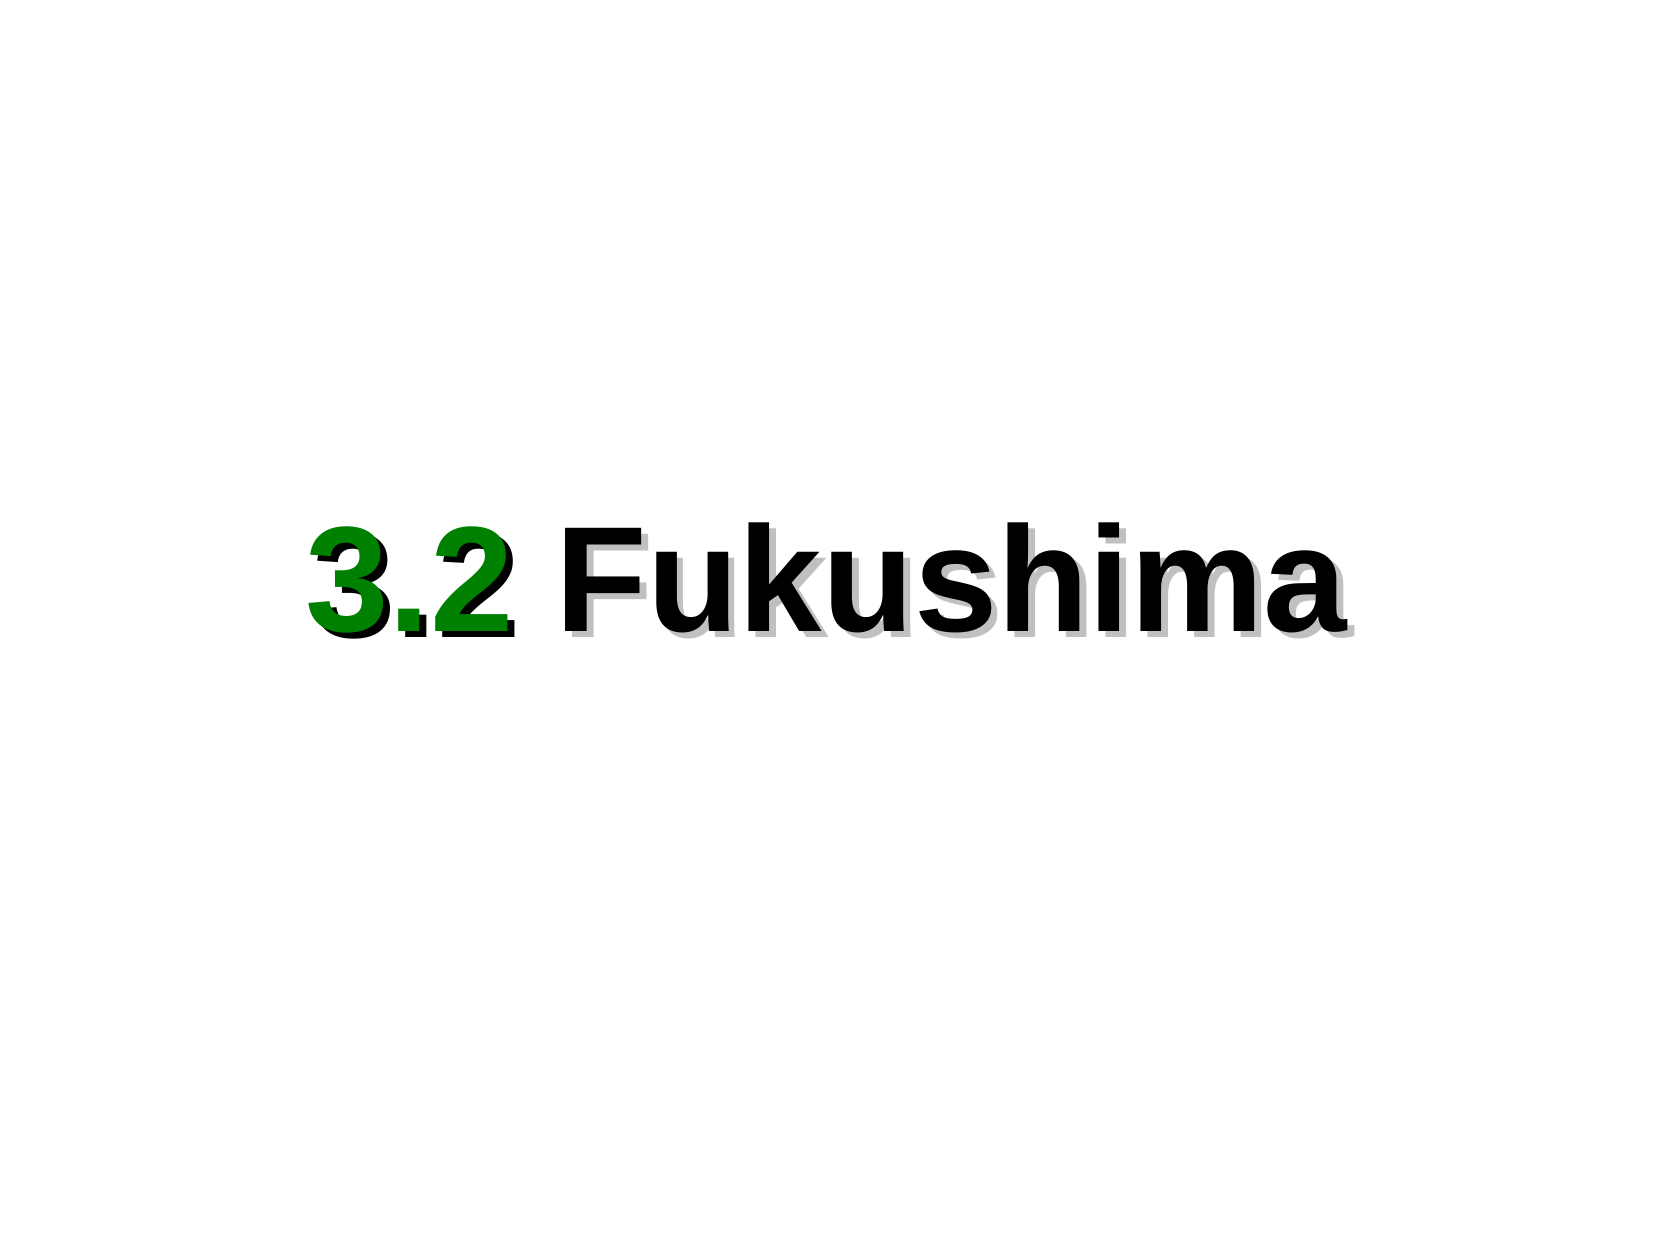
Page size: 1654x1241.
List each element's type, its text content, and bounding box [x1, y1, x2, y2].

subtitle 3.2 Fukushima [82, 56, 1571, 1102]
